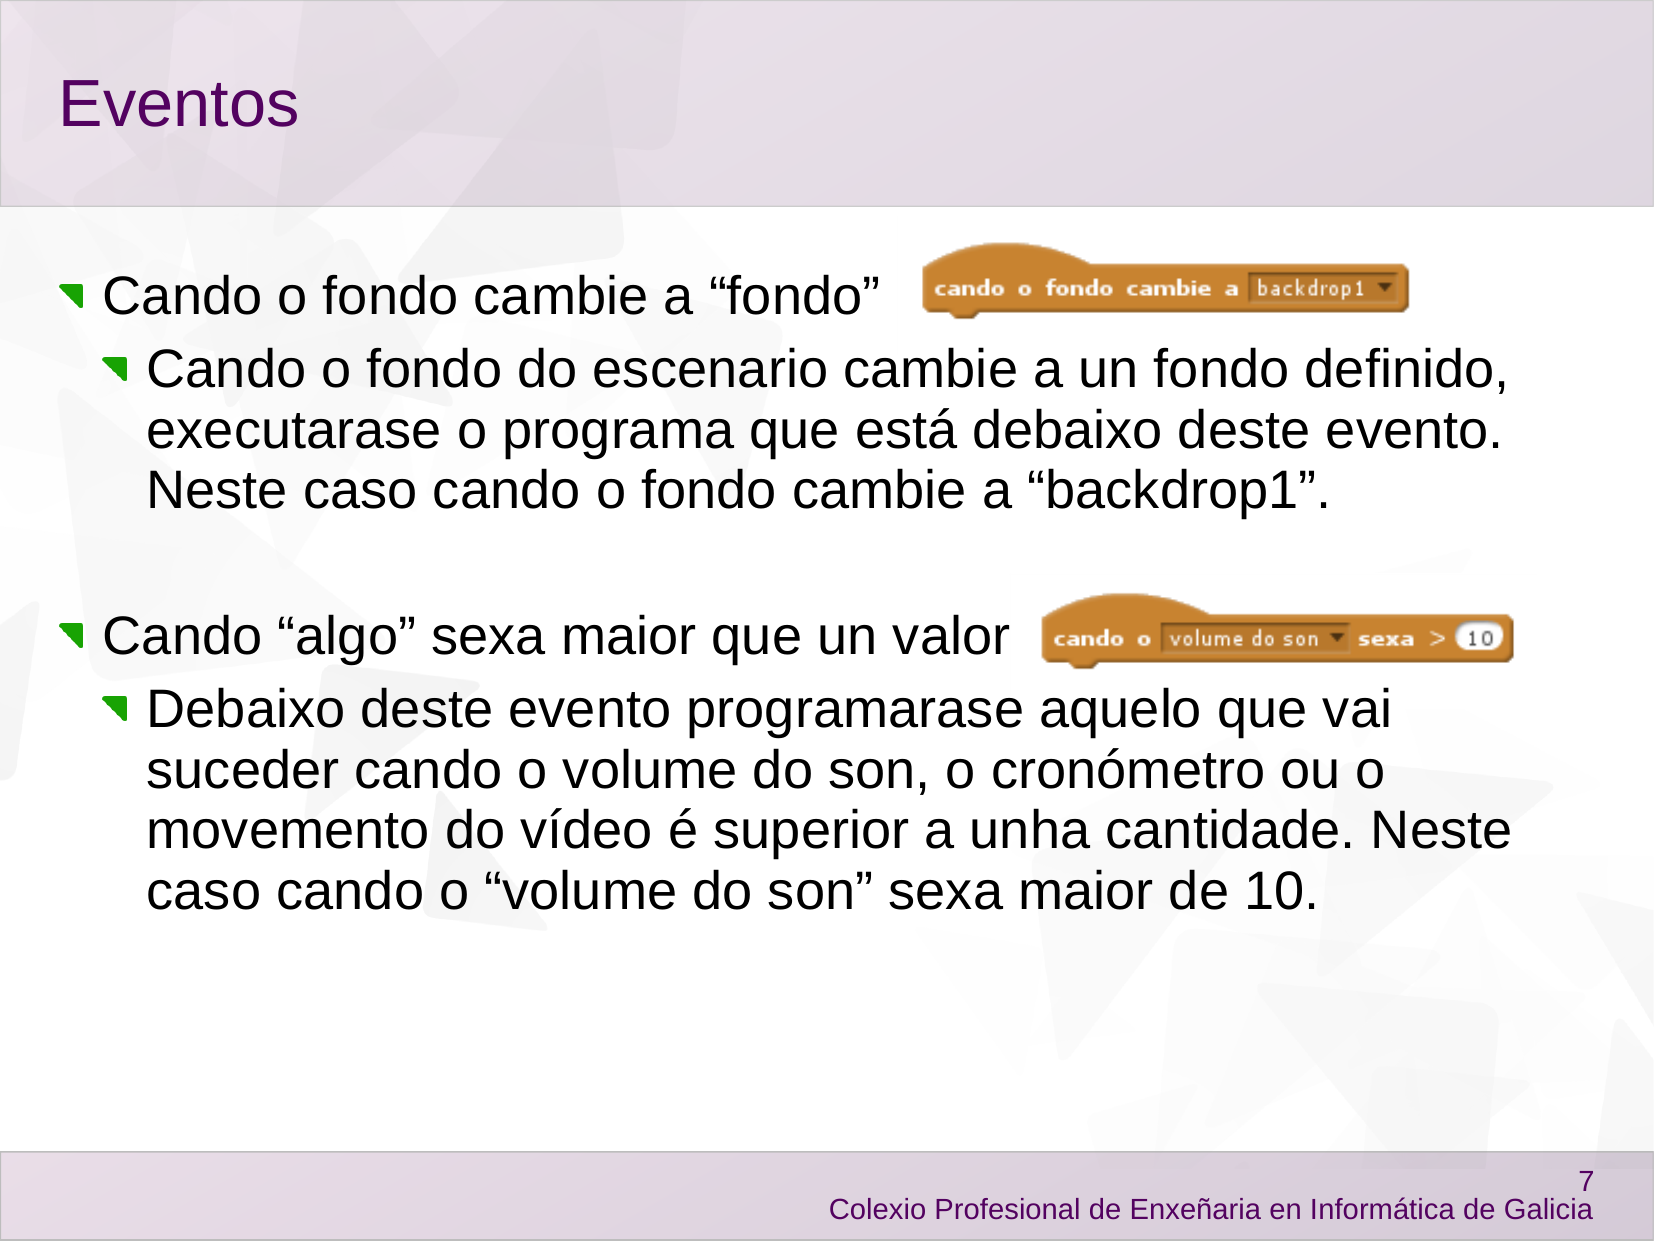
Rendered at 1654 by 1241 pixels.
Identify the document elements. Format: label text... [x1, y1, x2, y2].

title Eventos [59, 29, 1595, 178]
picture [896, 216, 1424, 265]
picture [0, 0, 783, 931]
list Cando o fondo cambie a “fondo” Cando o fondo do escenario cambie a un fondo definido, executarase o programa que está debaixo deste evento. Neste caso cando o fondo cambie a “backdrop1”. Cando “algo” sexa maior que un valor Debaixo deste evento programarase aquelo que vai suceder cando o volume do son, o cronómetro ou o movemento do vídeo é superior a unha cantidade. Neste caso cando o “volume do son” sexa maior de 10. [59, 265, 1595, 986]
picture [915, 548, 1654, 1169]
